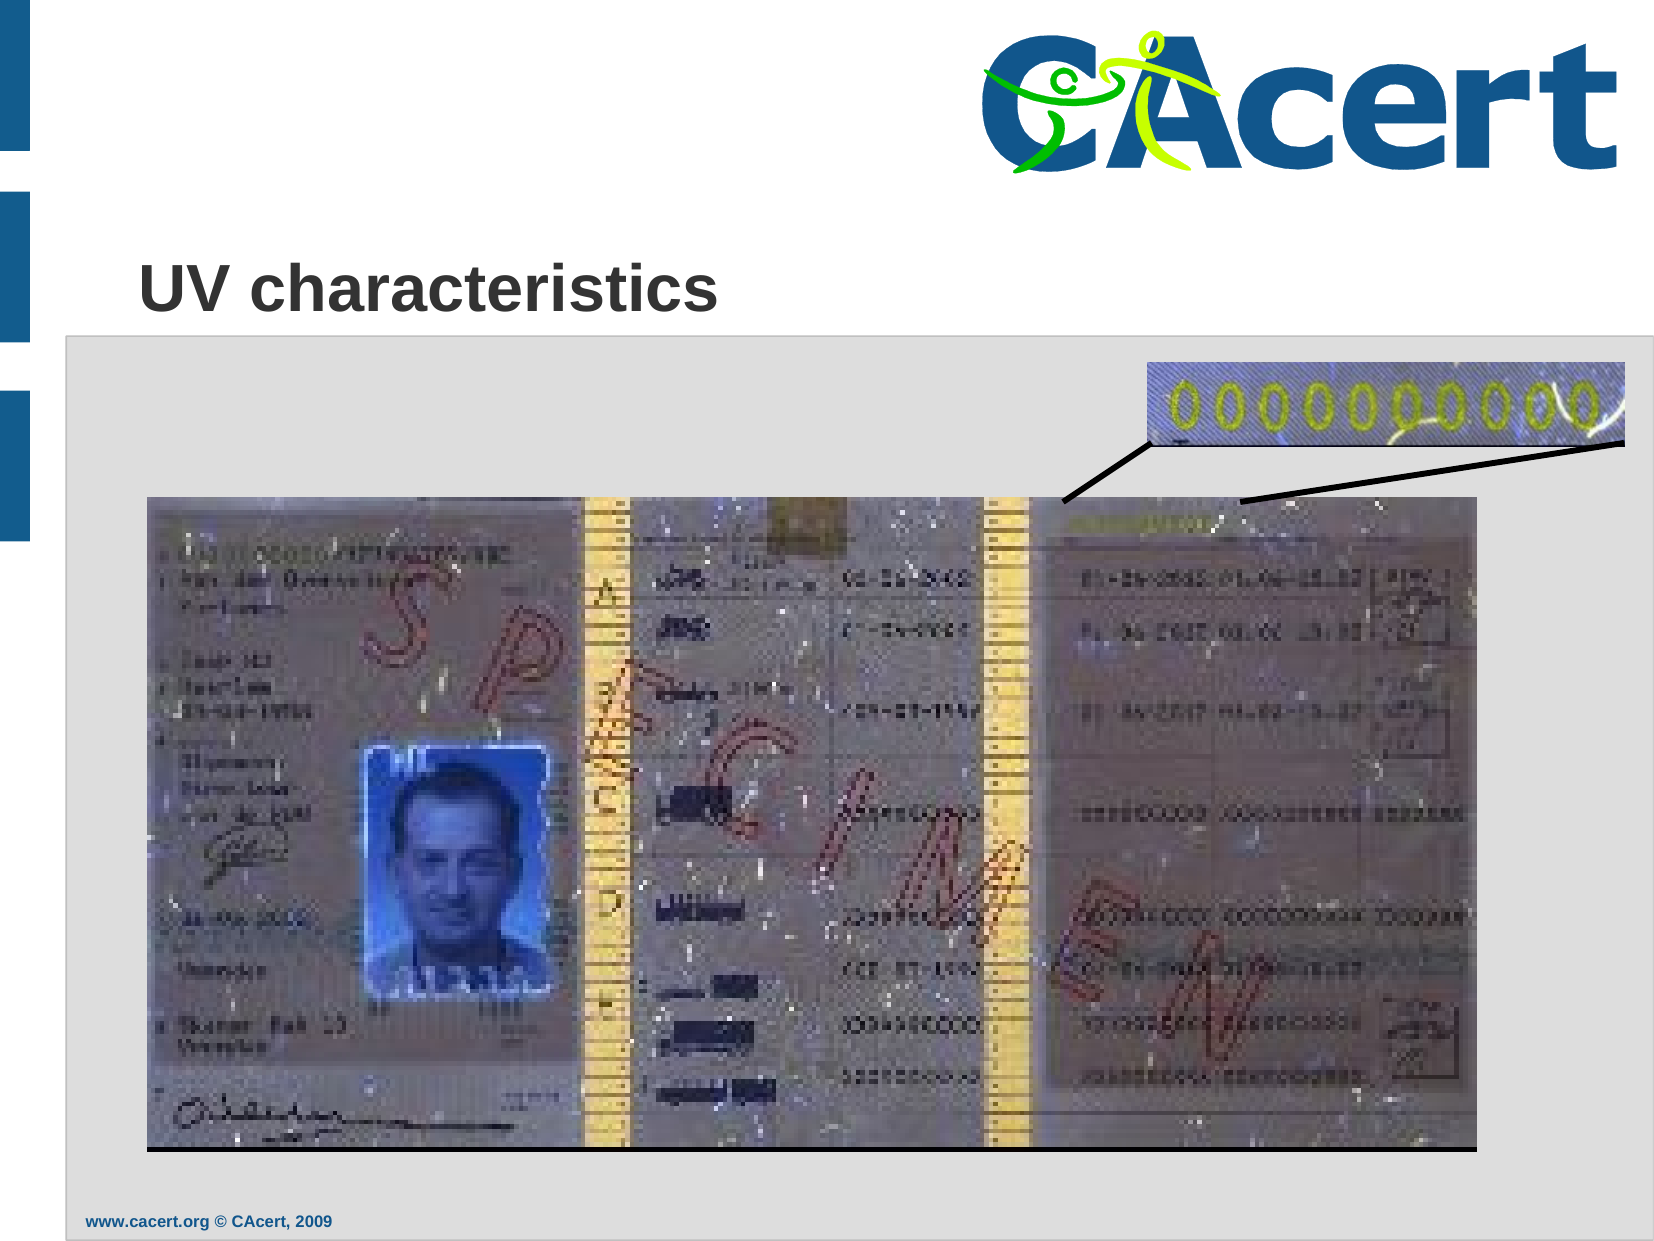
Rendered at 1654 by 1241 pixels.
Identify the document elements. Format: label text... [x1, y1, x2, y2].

picture [147, 497, 1477, 1152]
title UV characteristics [121, 167, 1533, 326]
picture [1147, 362, 1625, 447]
